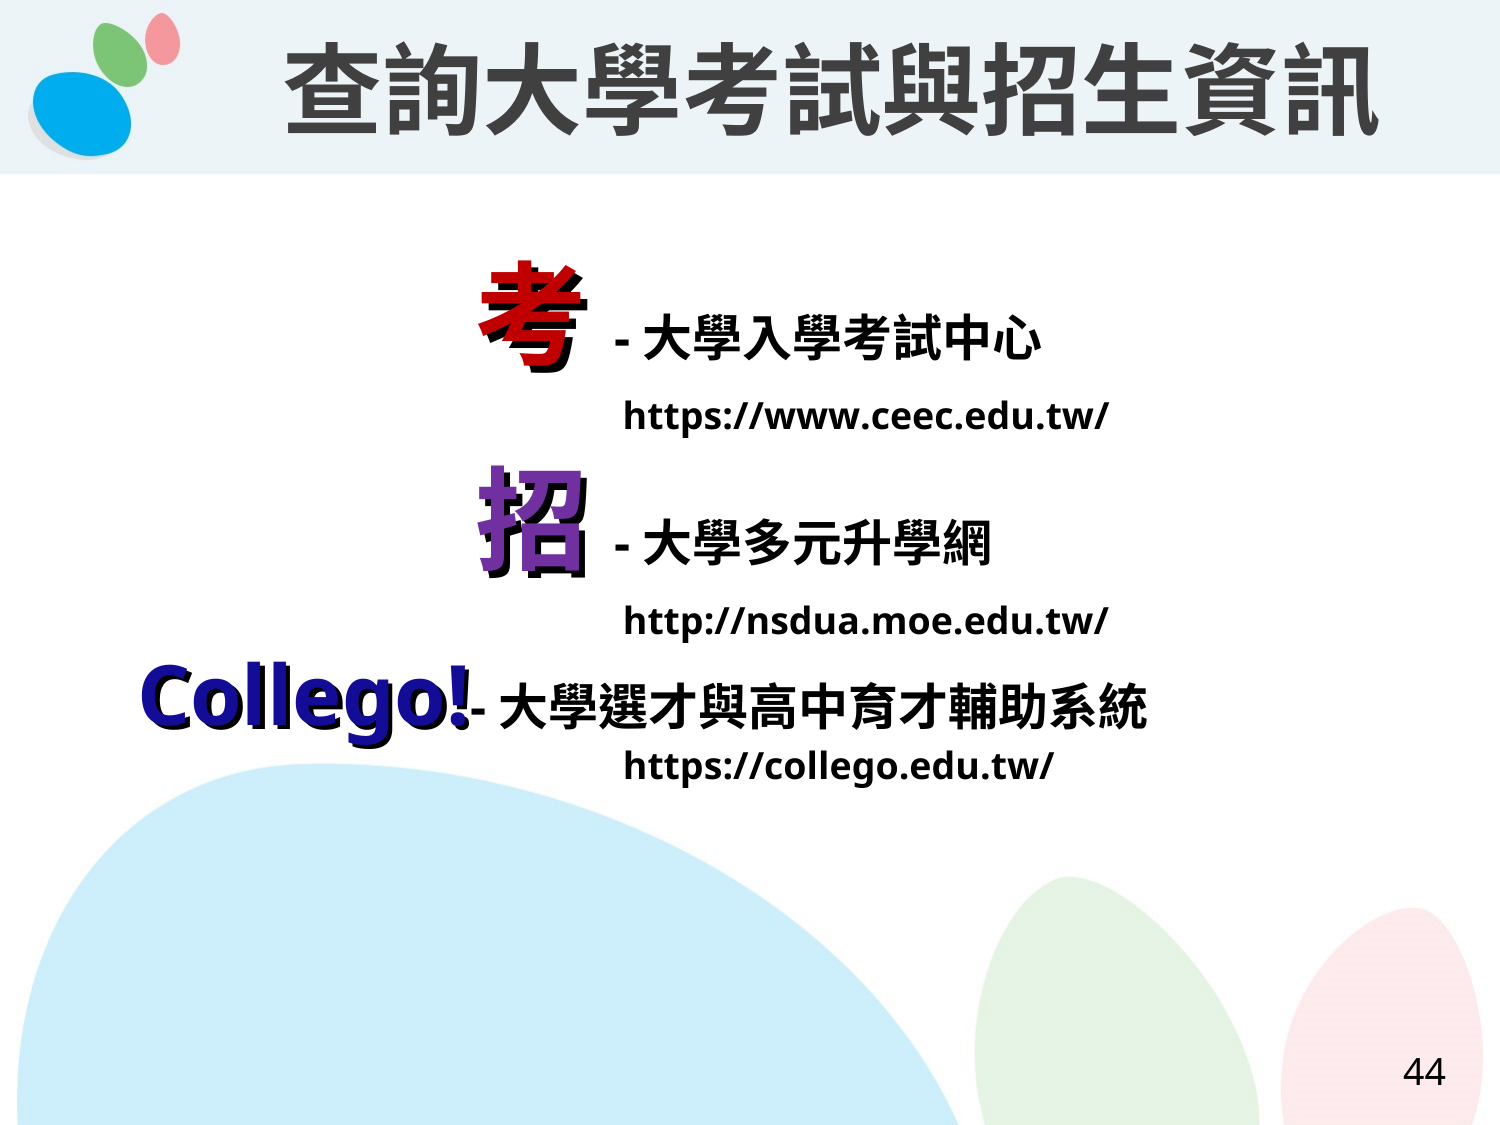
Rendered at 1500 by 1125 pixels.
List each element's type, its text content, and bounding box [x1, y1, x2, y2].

text_box 考-大學入學考試中心 https://www.ceec.edu.tw/ 招-大學多元升學網 http://nsdua.moe.edu.tw/ Collego!-大學選才與高中育才輔助系統 https://collego.edu.tw/ [137, 244, 1276, 976]
text_box 44 [1396, 1055, 1451, 1102]
picture [0, 0, 1500, 1125]
title 查詢大學考試與招生資訊 [280, 25, 1385, 150]
